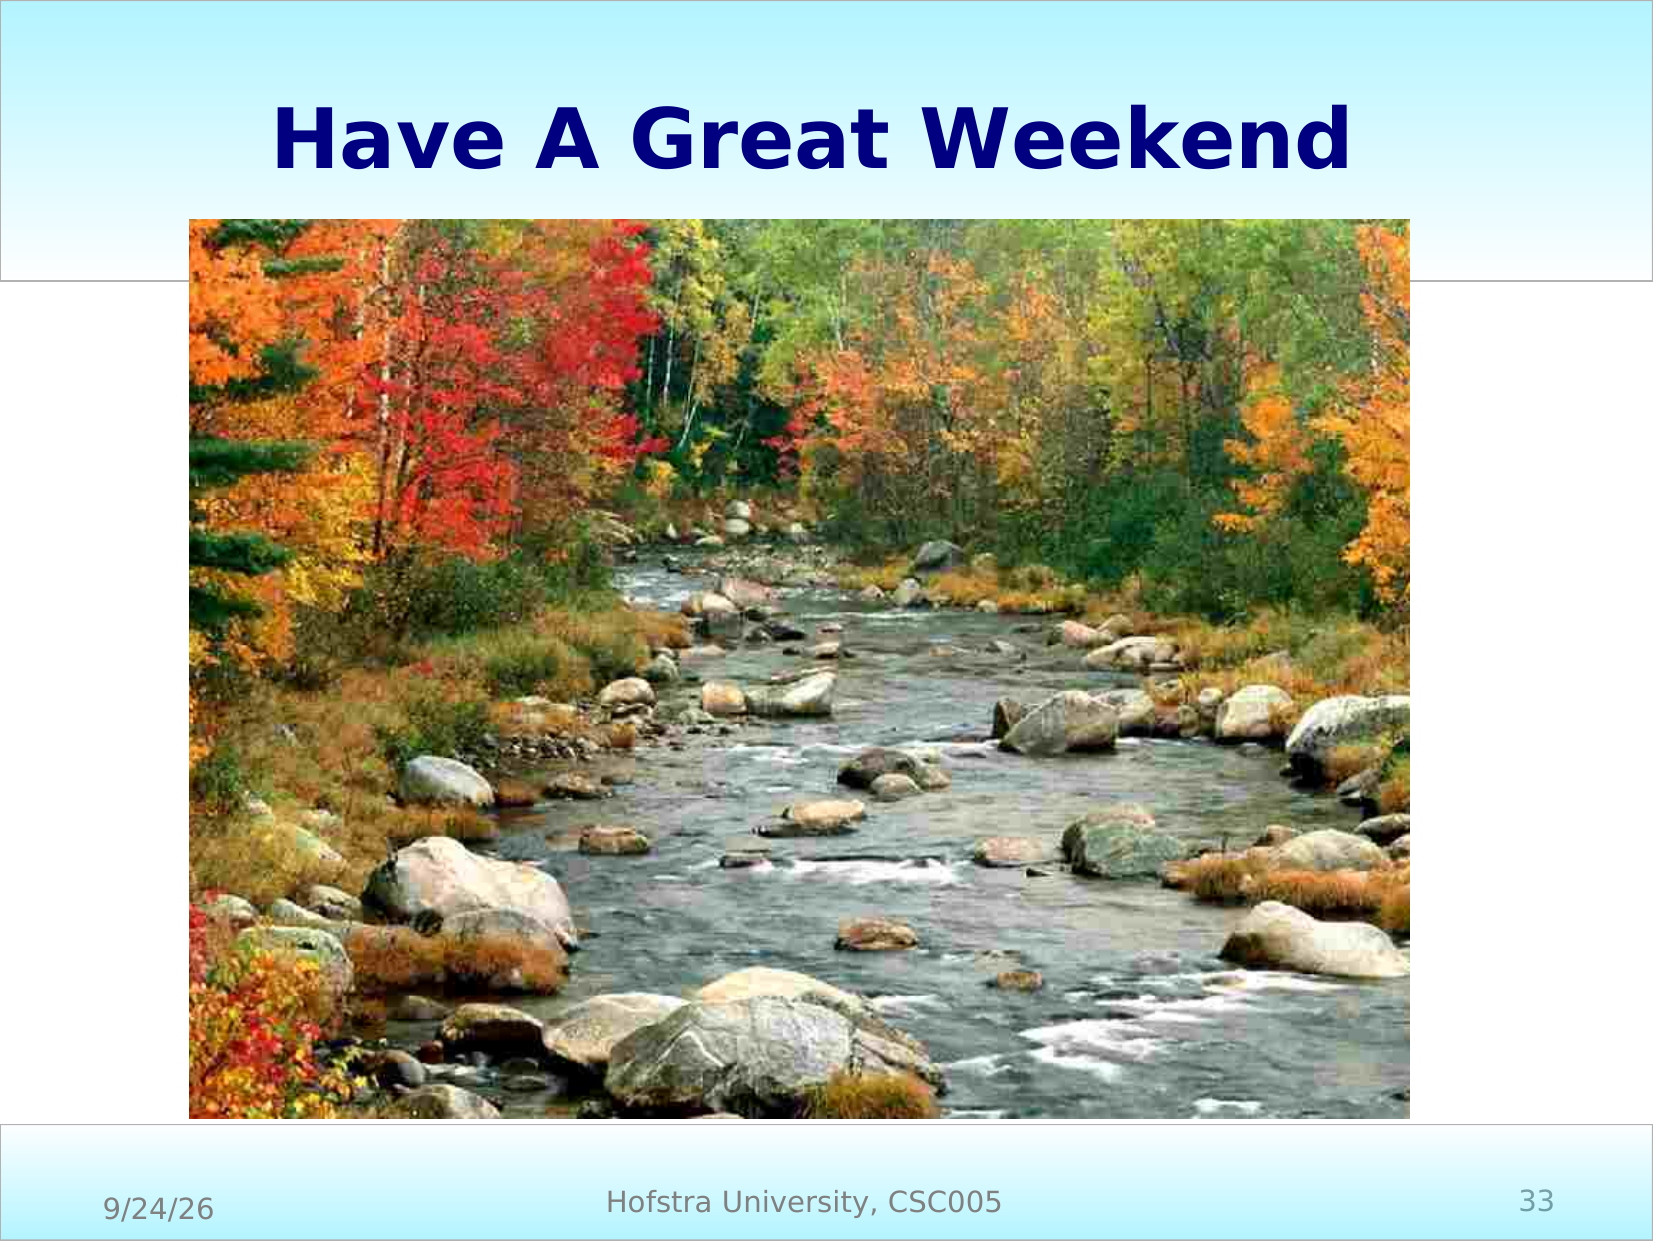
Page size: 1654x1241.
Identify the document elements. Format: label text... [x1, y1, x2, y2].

title Have A Great Weekend [78, 10, 1576, 270]
picture [189, 219, 1410, 1119]
